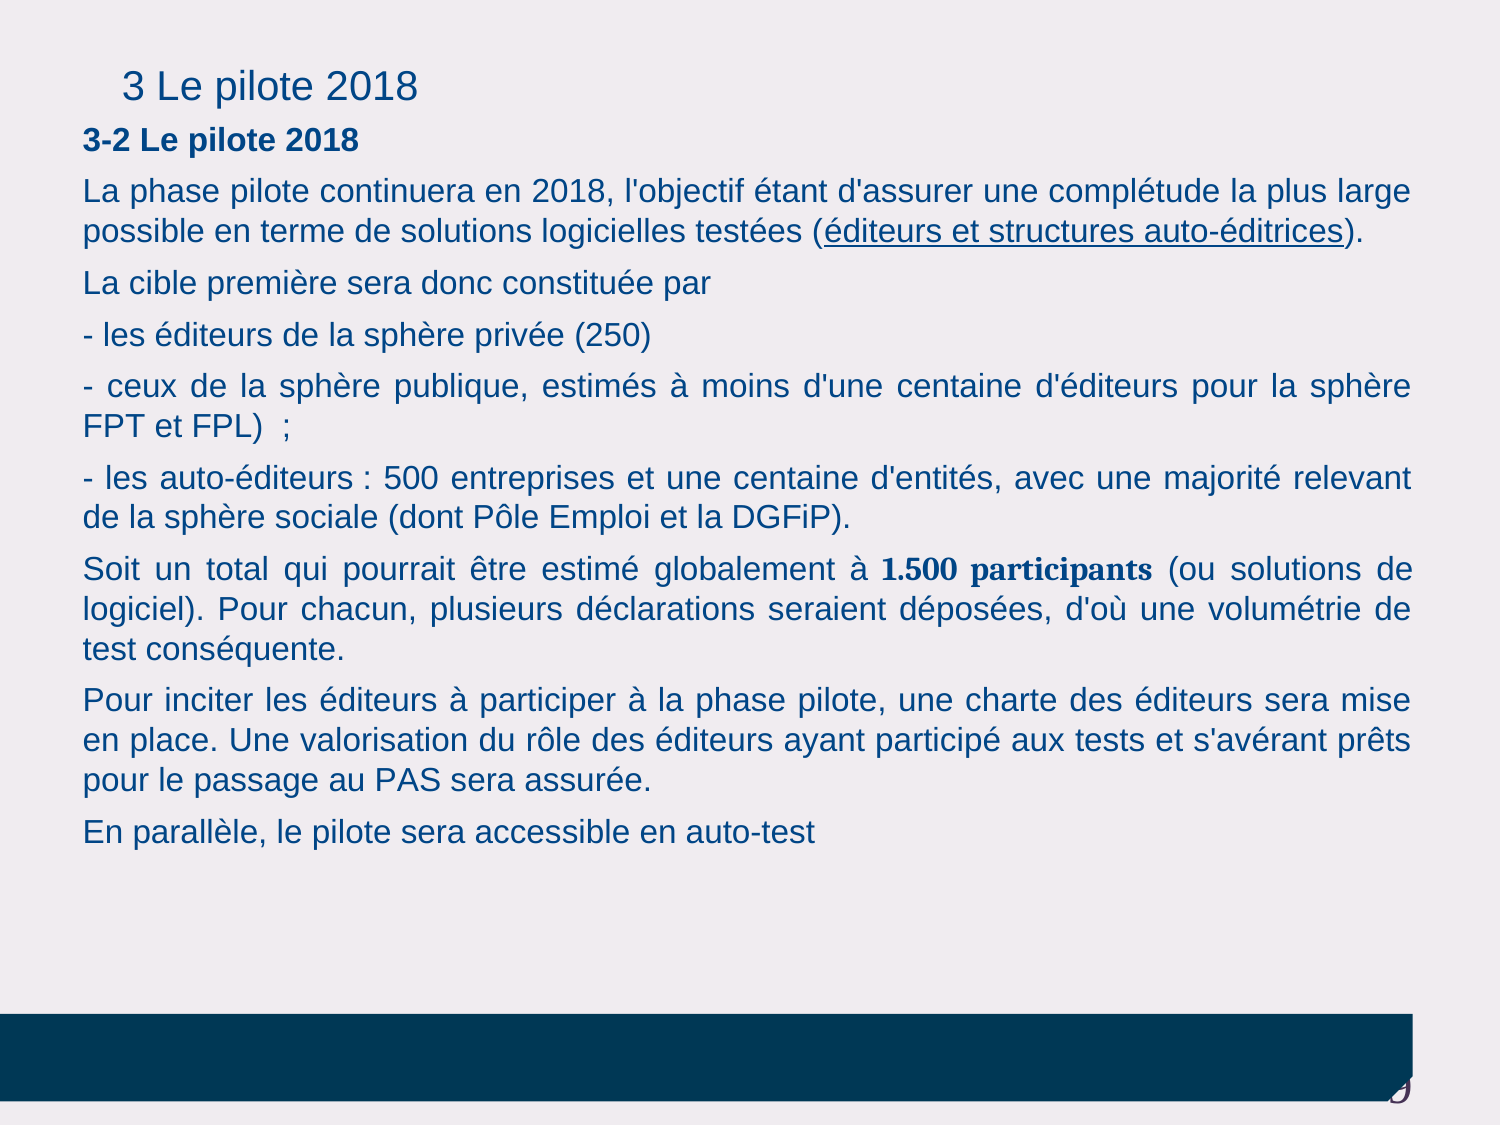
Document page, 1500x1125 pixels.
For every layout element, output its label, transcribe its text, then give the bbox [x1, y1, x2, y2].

title 3 Le pilote 2018 [121, 31, 1438, 142]
list 3-2 Le pilote 2018 La phase pilote continuera en 2018, l'objectif étant d'assurer une complétude la plus large possible en terme de solutions logicielles testées (éditeurs et structures auto-éditrices). La cible première sera donc constituée par - les éditeurs de la sphère privée (250) - ceux de la sphère publique, estimés à moins d'une centaine d'éditeurs pour la sphère FPT et FPL) ; - les auto-éditeurs : 500 entreprises et une centaine d'entités, avec une majorité relevant de la sphère sociale (dont Pôle Emploi et la DGFiP). Soit un total qui pourrait être estimé globalement à 1.500 participants (ou solutions de logiciel). Pour chacun, plusieurs déclarations seraient déposées, d'où une volumétrie de test conséquente. Pour inciter les éditeurs à participer à la phase pilote, une charte des éditeurs sera mise en place. Une valorisation du rôle des éditeurs ayant participé aux tests et s'avérant prêts pour le passage au PAS sera assurée. En parallèle, le pilote sera accessible en auto-test [82, 118, 1418, 925]
text_box [0, 1013, 1413, 1102]
